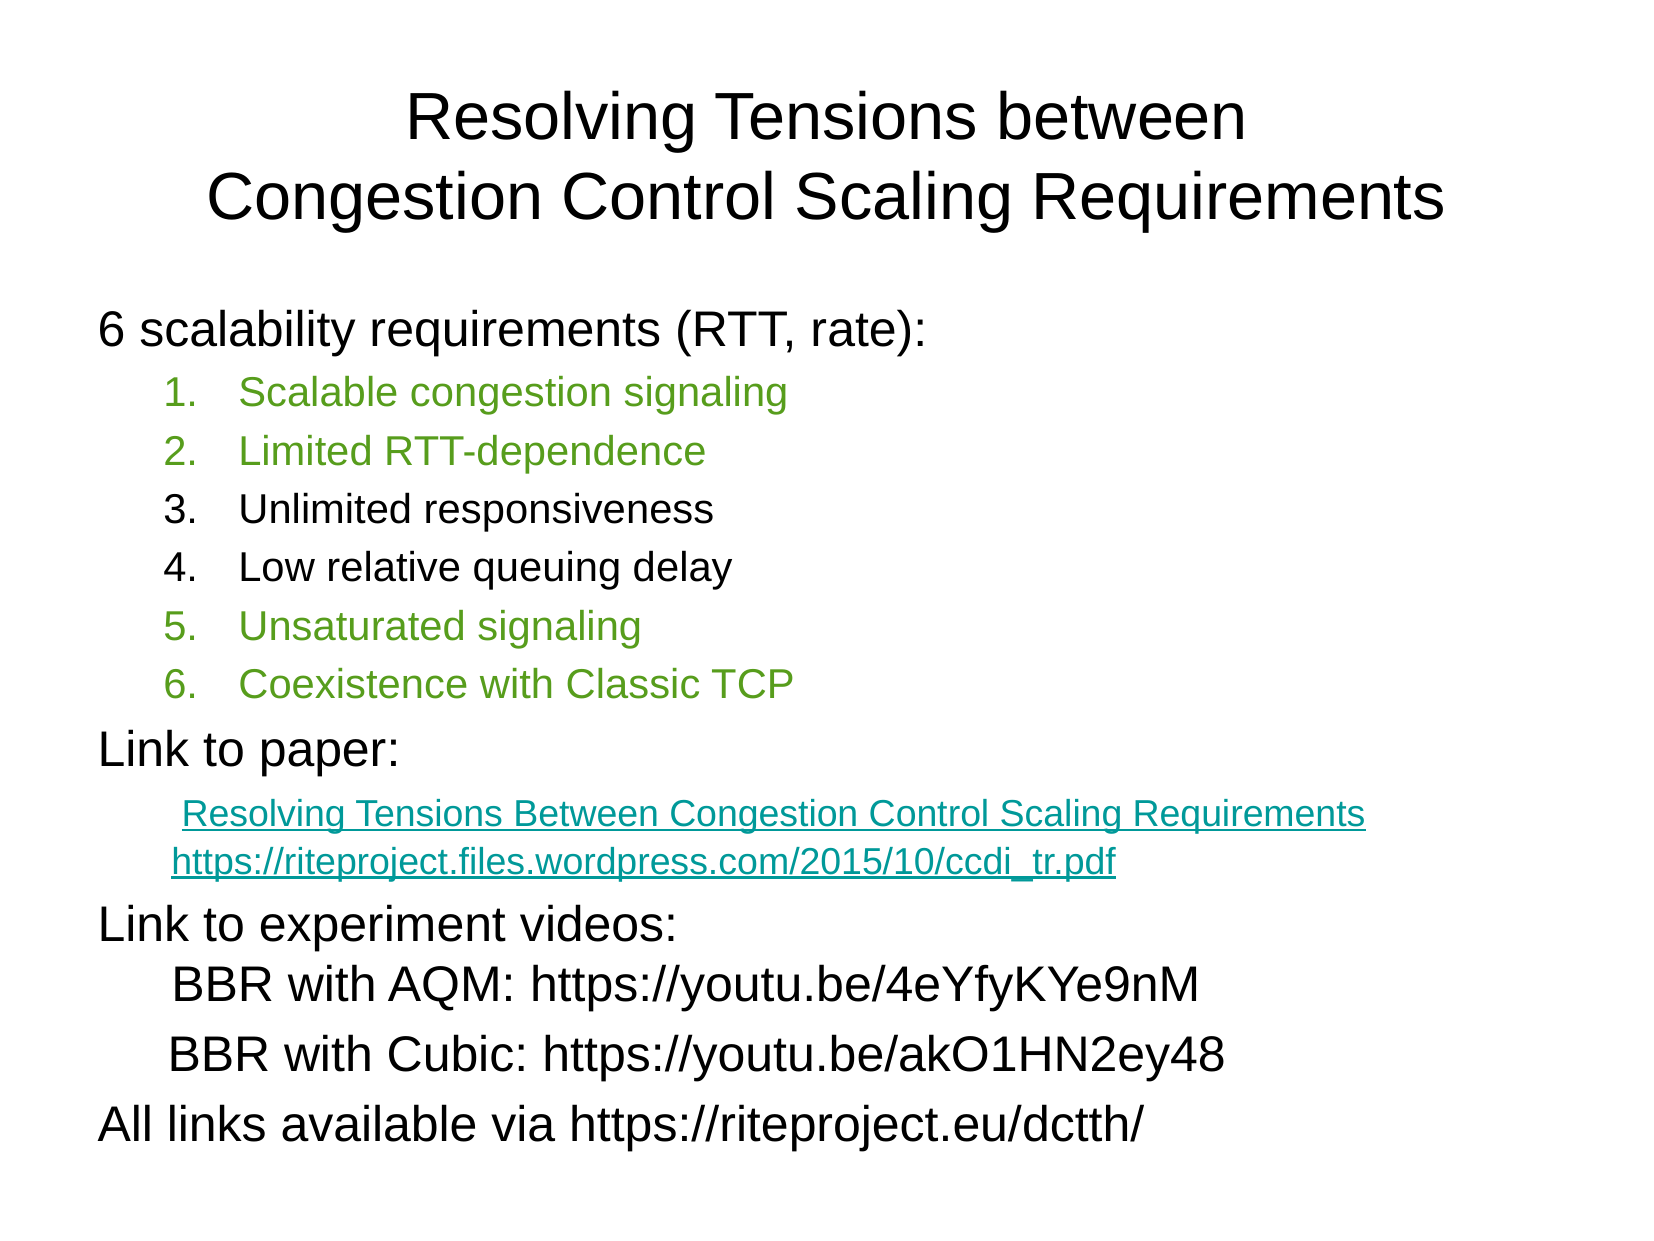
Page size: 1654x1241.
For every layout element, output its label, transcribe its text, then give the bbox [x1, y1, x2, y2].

list 6 scalability requirements (RTT, rate): Scalable congestion signaling Limited RTT-dependence Unlimited responsiveness Low relative queuing delay Unsaturated signaling Coexistence with Classic TCP Link to paper: Resolving Tensions Between Congestion Control Scaling Requirements https://riteproject.files.wordpress.com/2015/10/ccdi_tr.pdf Link to experiment videos: BBR with AQM: https://youtu.be/4eYfyKYe9nM BBR with Cubic: https://youtu.be/akO1HN2ey48 All links available via https://riteproject.eu/dctth/ [82, 289, 1571, 1108]
title Resolving Tensions between Congestion Control Scaling Requirements [82, 49, 1571, 257]
